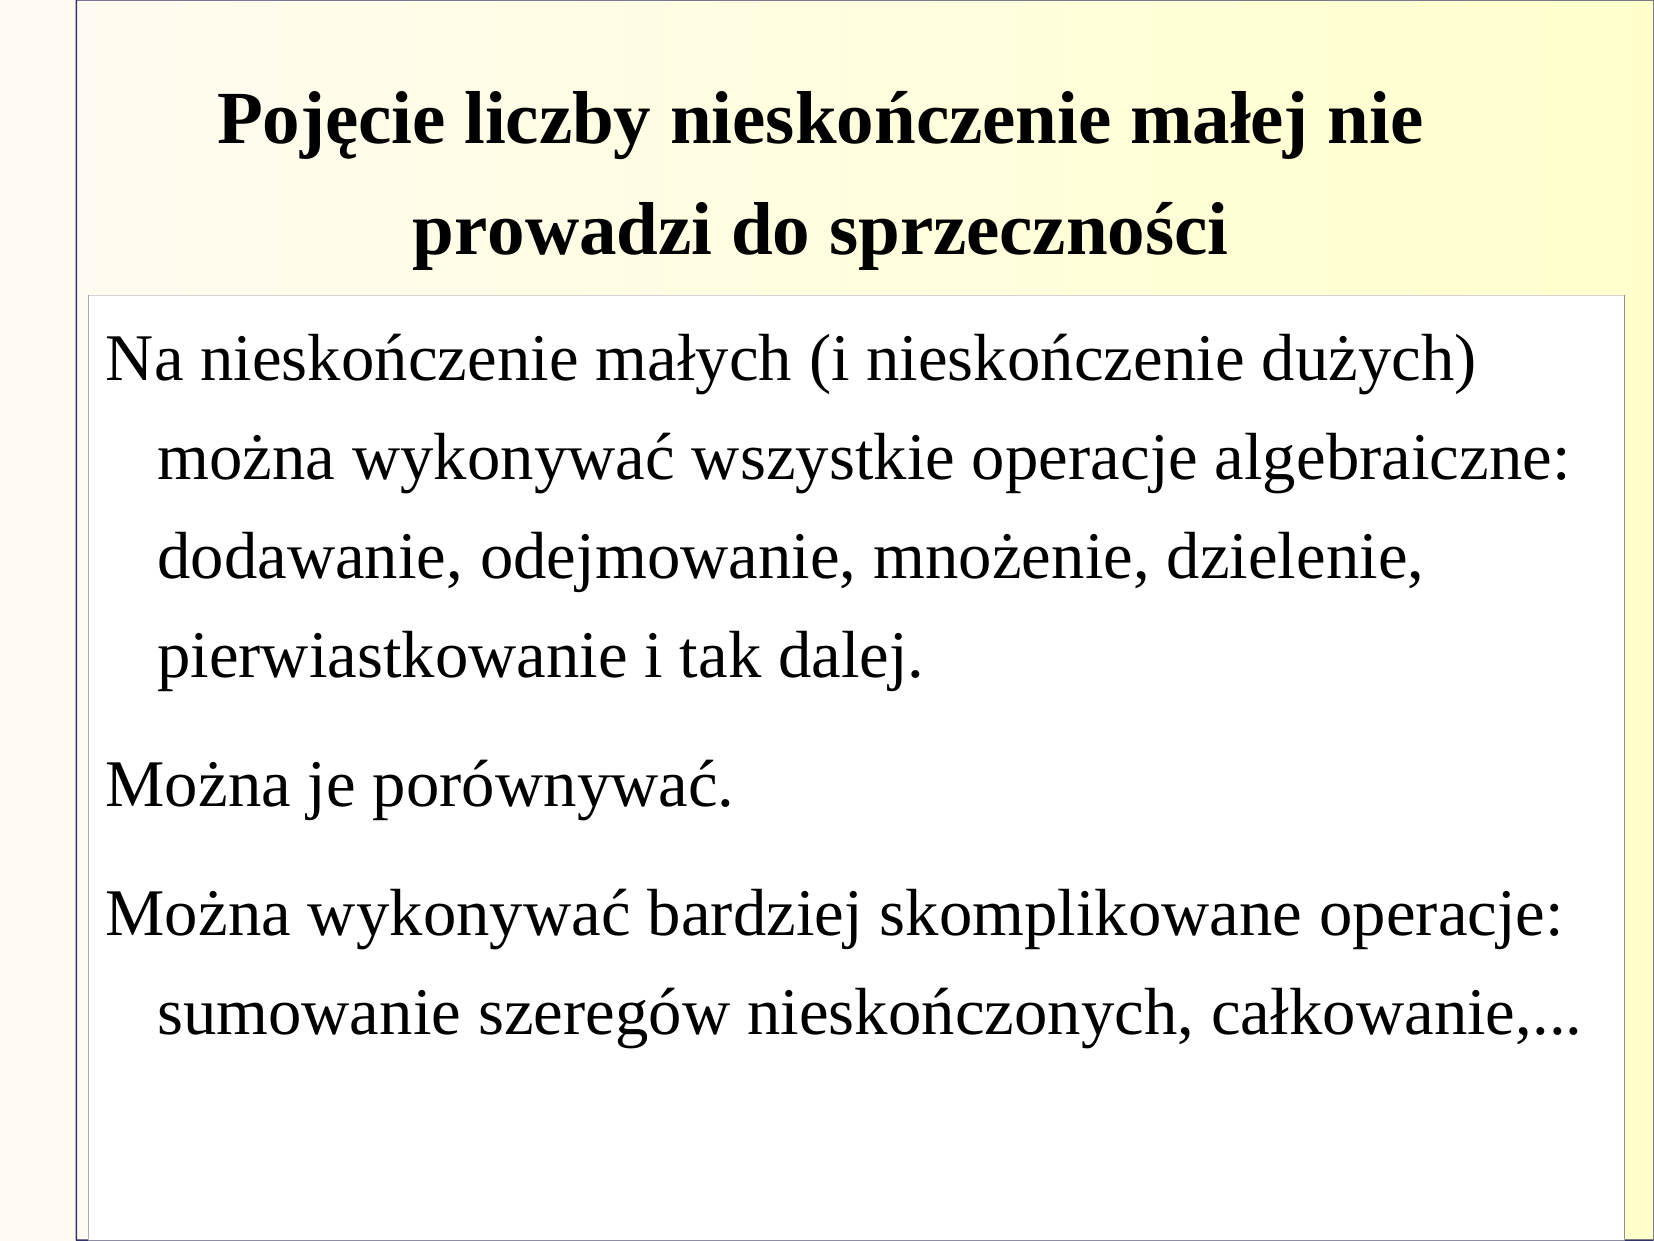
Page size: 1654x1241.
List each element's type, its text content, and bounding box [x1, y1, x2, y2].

picture [0, 0, 75, 1241]
title Pojęcie liczby nieskończenie małej nie prowadzi do sprzeczności [76, 23, 1566, 296]
list Na nieskończenie małych (i nieskończenie dużych) można wykonywać wszystkie operacje algebraiczne: dodawanie, odejmowanie, mnożenie, dzielenie, pierwiastkowanie i tak dalej. Można je porównywać. Można wykonywać bardziej skomplikowane operacje: sumowanie szeregów nieskończonych, całkowanie,... [88, 295, 1625, 1241]
